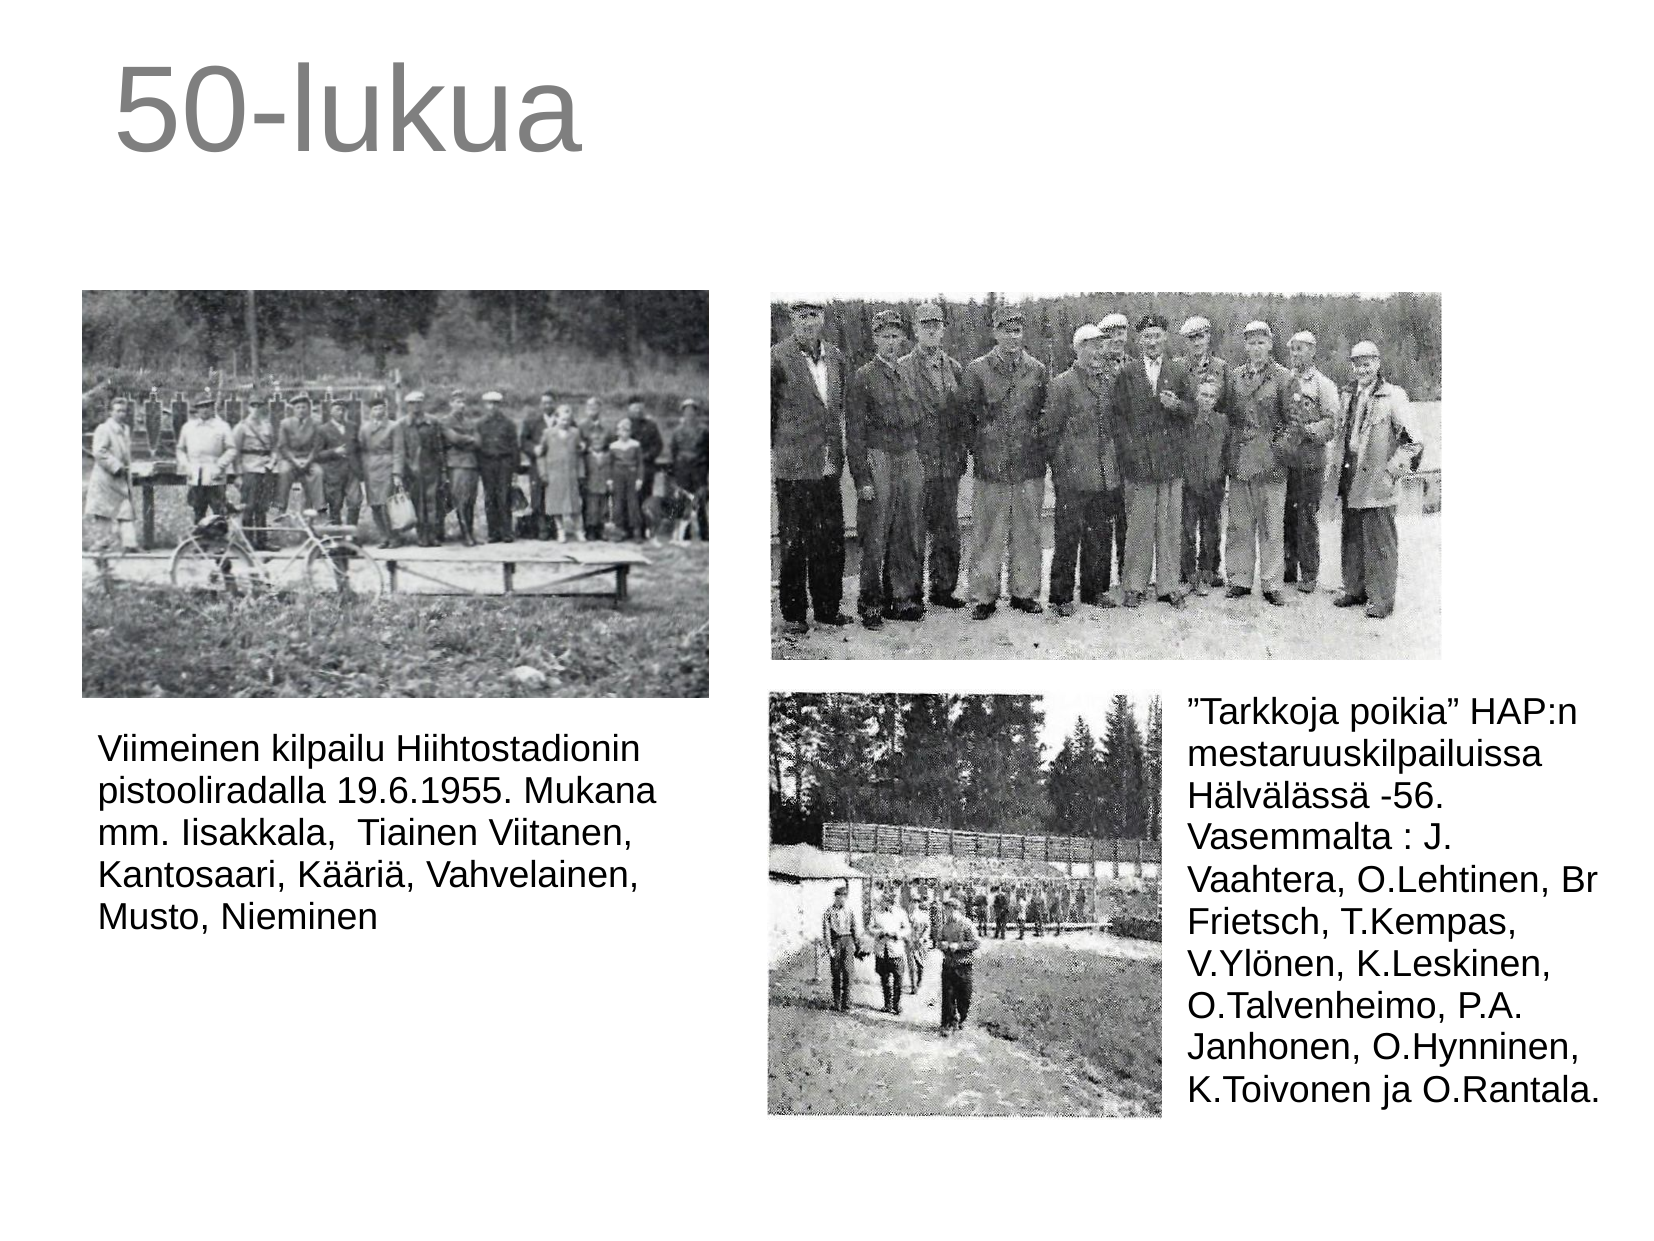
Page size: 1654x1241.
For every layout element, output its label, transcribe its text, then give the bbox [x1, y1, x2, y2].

title 50-lukua [82, 5, 615, 213]
picture [770, 292, 1442, 660]
text_box Viimeinen kilpailu Hiihtostadionin pistooliradalla 19.6.1955. Mukana mm. Iisakkala, Tiainen Viitanen, Kantosaari, Kääriä, Vahvelainen, Musto, Nieminen [82, 720, 709, 945]
picture [82, 290, 709, 698]
text_box ”Tarkkoja poikia” HAP:n mestaruuskilpailuissa Hälvälässä -56. Vasemmalta : J. Vaahtera, O.Lehtinen, Br Frietsch, T.Kempas, V.Ylönen, K.Leskinen, O.Talvenheimo, P.A. Janhonen, O.Hynninen, K.Toivonen ja O.Rantala. [1172, 682, 1619, 1118]
picture [767, 689, 1162, 1120]
